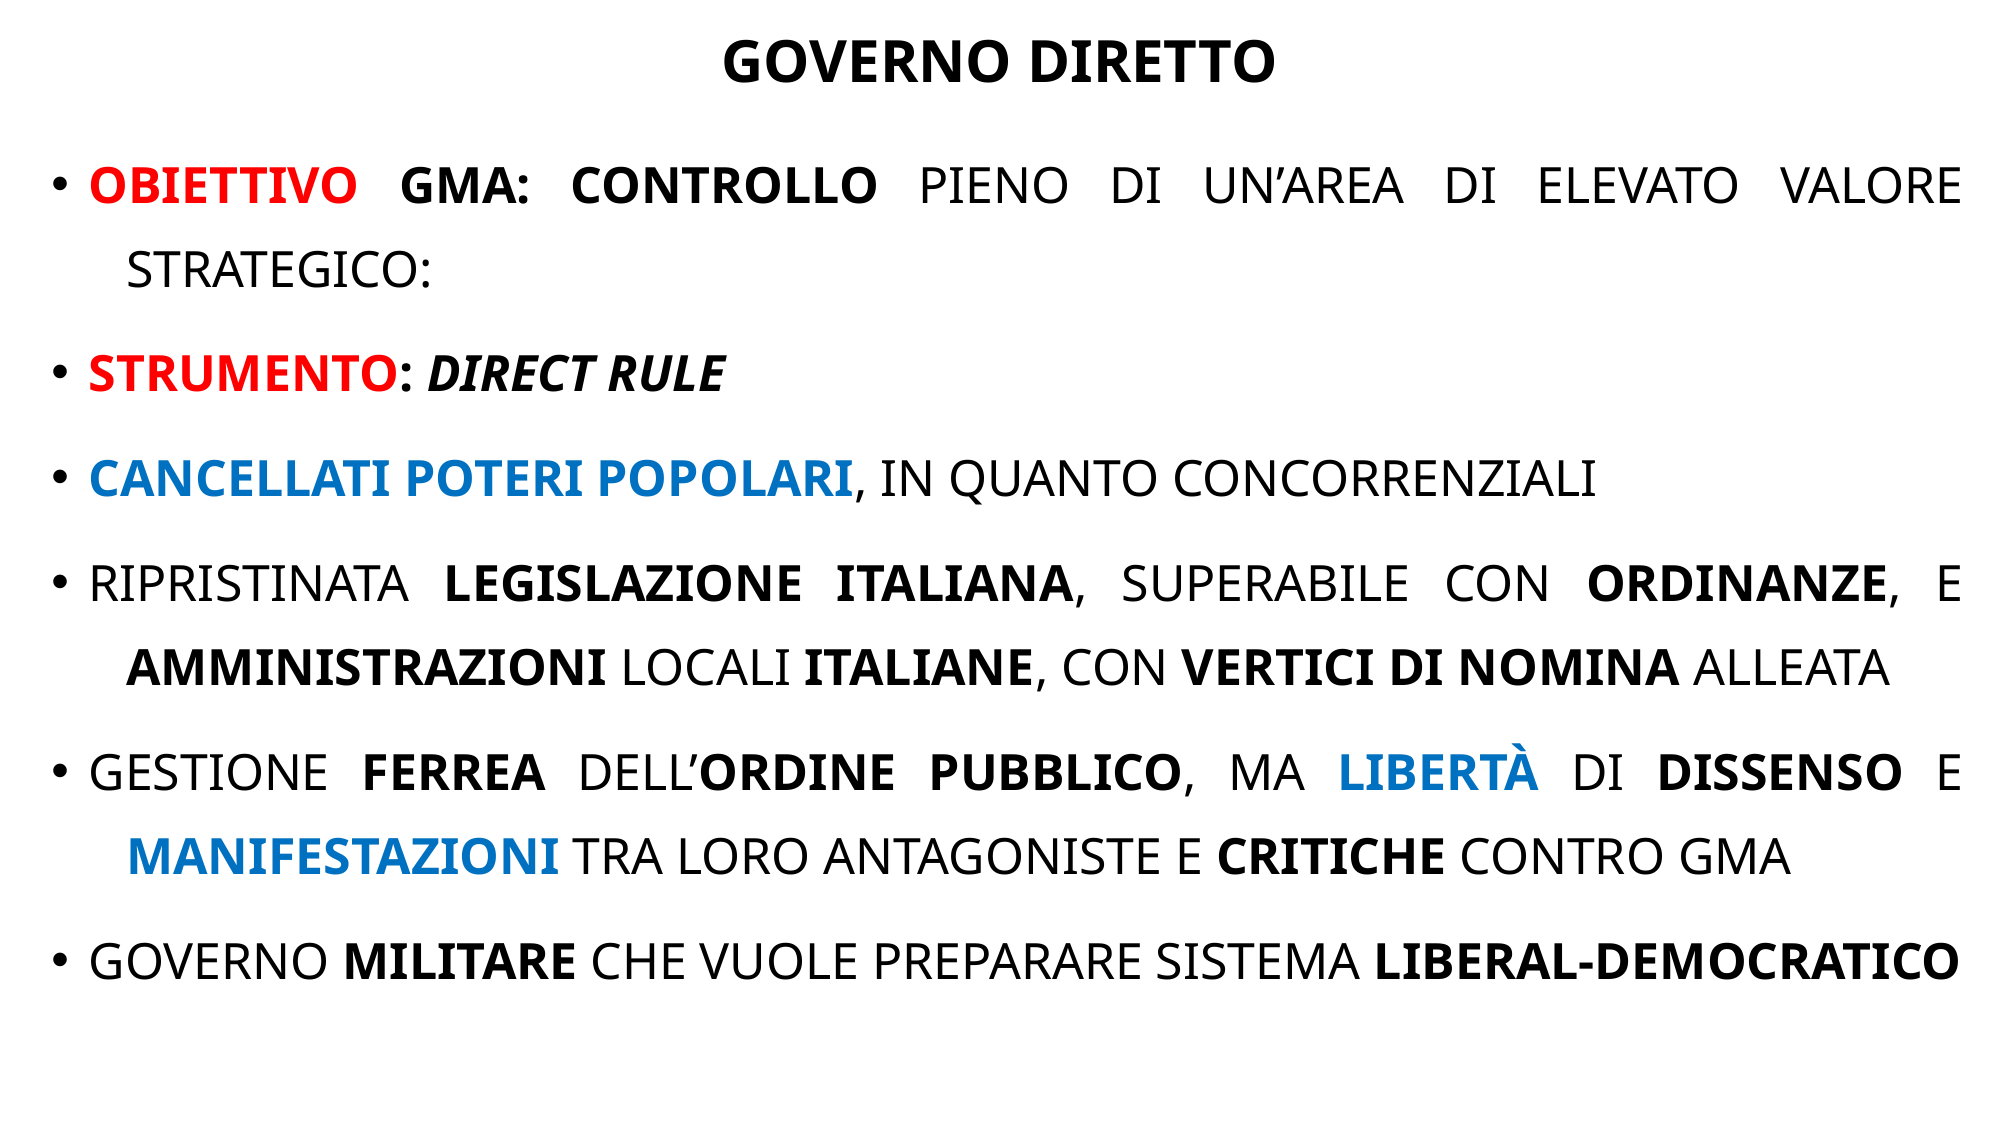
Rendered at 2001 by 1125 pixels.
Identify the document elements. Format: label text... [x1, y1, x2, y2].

list OBIETTIVO GMA: CONTROLLO PIENO DI UN’AREA DI ELEVATO VALORE STRATEGICO: STRUMENTO: DIRECT RULE CANCELLATI POTERI POPOLARI, IN QUANTO CONCORRENZIALI RIPRISTINATA LEGISLAZIONE ITALIANA, SUPERABILE CON ORDINANZE, E AMMINISTRAZIONI LOCALI ITALIANE, CON VERTICI DI NOMINA ALLEATA GESTIONE FERREA DELL’ORDINE PUBBLICO, MA LIBERTÀ DI DISSENSO E MANIFESTAZIONI TRA LORO ANTAGONISTE E CRITICHE CONTRO GMA GOVERNO MILITARE CHE VUOLE PREPARARE SISTEMA LIBERAL-DEMOCRATICO [36, 121, 1979, 1092]
title GOVERNO DIRETTO [137, 15, 1863, 112]
